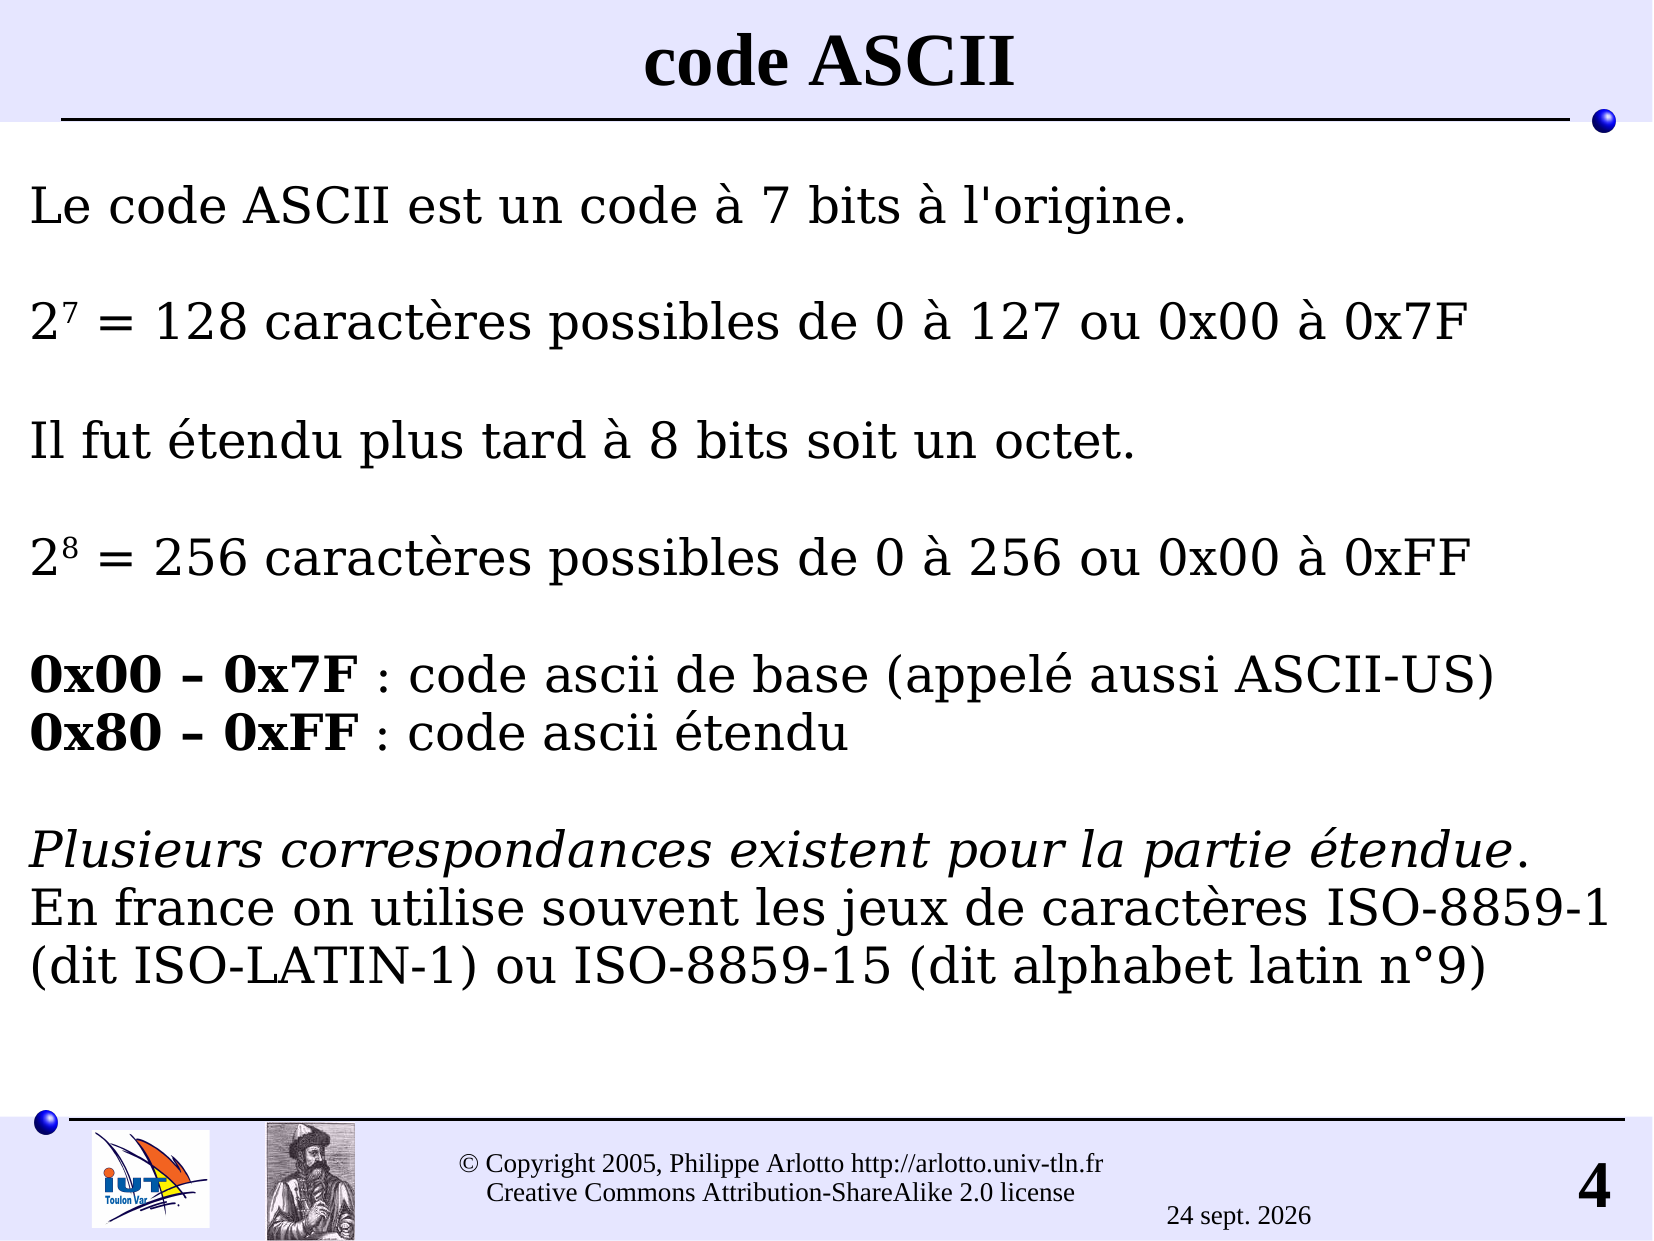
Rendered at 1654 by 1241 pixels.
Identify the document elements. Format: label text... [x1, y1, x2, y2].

picture [265, 1122, 355, 1241]
title code ASCII [95, 11, 1585, 110]
text_box Le code ASCII est un code à 7 bits à l'origine. 27 = 128 caractères possibles de 0 à 127 ou 0x00 à 0x7F Il fut étendu plus tard à 8 bits soit un octet. 28 = 256 caractères possibles de 0 à 256 ou 0x00 à 0xFF 0x00 – 0x7F : code ascii de base (appelé aussi ASCII-US) 0x80 – 0xFF : code ascii étendu Plusieurs correspondances existent pour la partie étendue. En france on utilise souvent les jeux de caractères ISO-8859-1 (dit ISO-LATIN-1) ou ISO-8859-15 (dit alphabet latin n°9) [29, 177, 1636, 1108]
